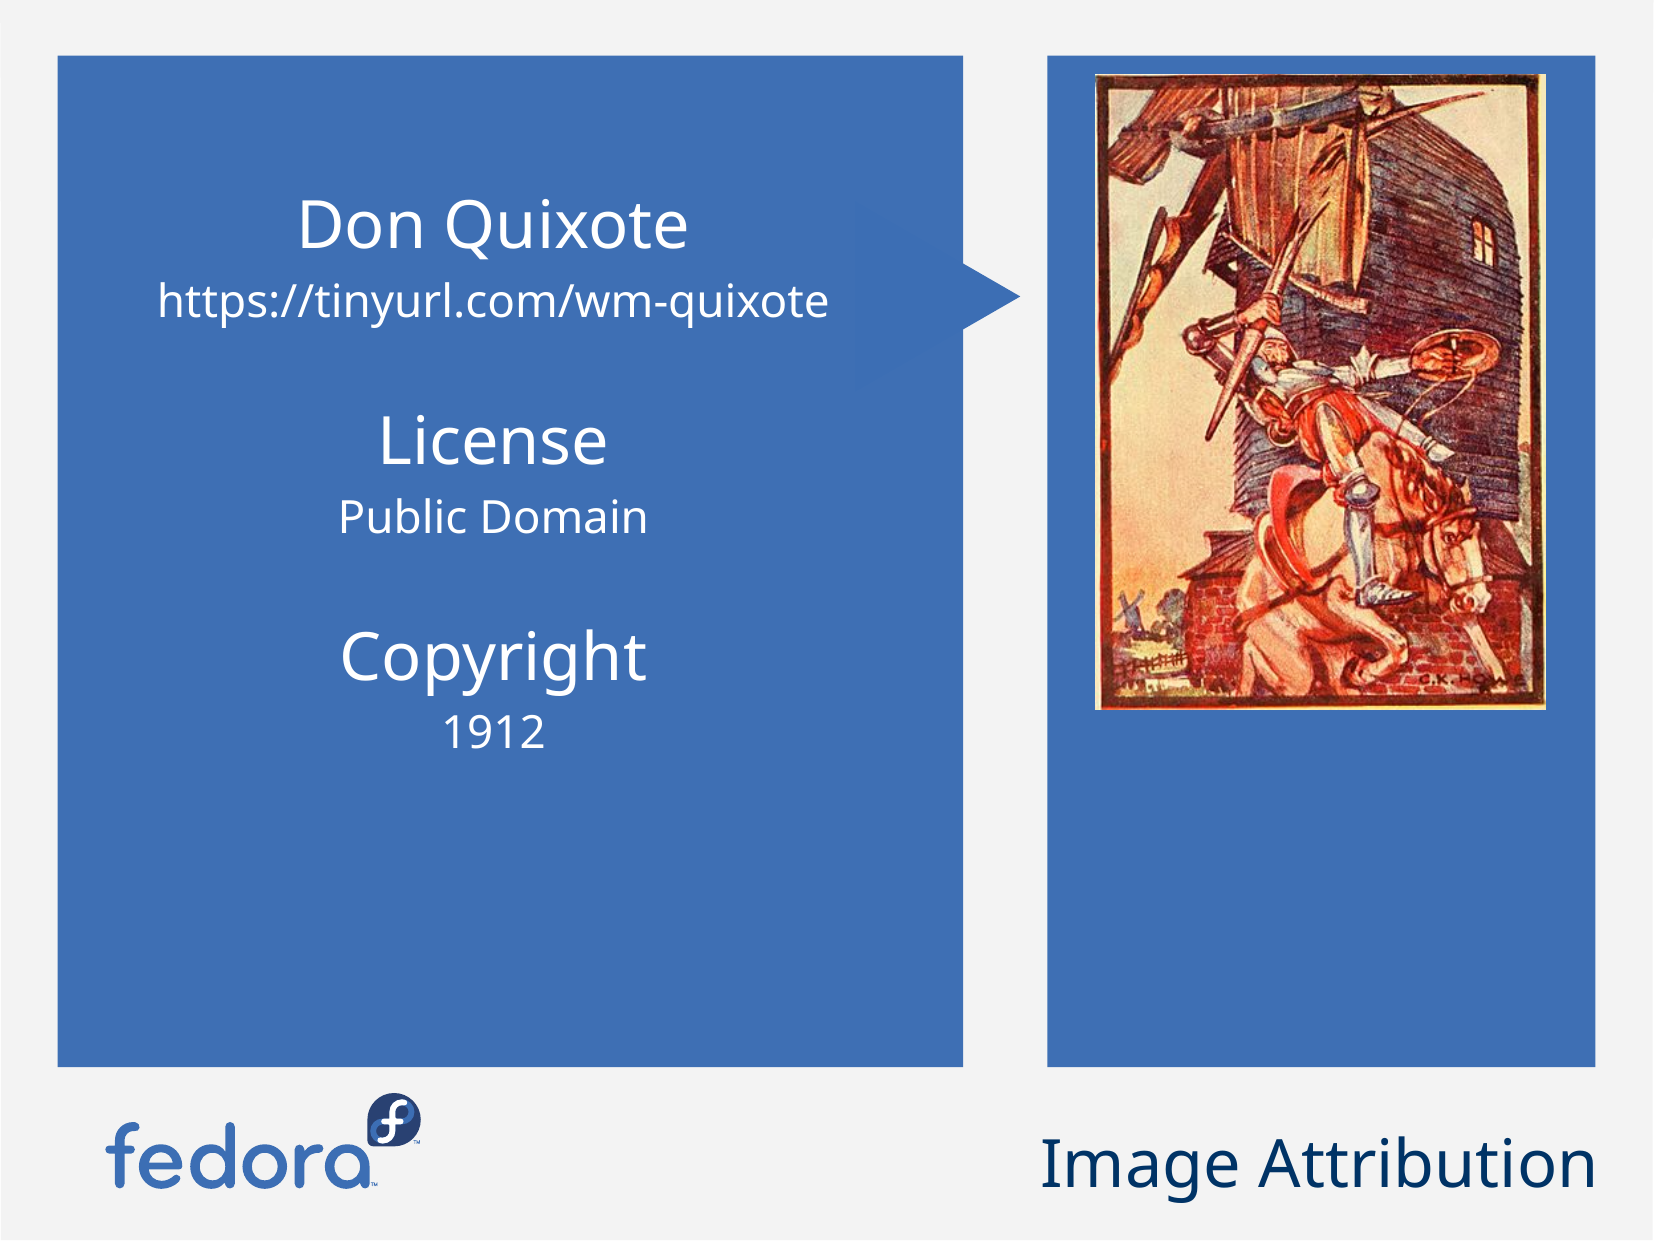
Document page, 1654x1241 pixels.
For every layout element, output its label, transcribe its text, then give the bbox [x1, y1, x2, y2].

picture [1095, 74, 1546, 710]
text_box Image Attribution [953, 1109, 1615, 1238]
text_box Don Quixote https://tinyurl.com/wm-quixote License Public Domain Copyright 1912 [110, 170, 877, 1012]
picture [60, 1048, 466, 1234]
